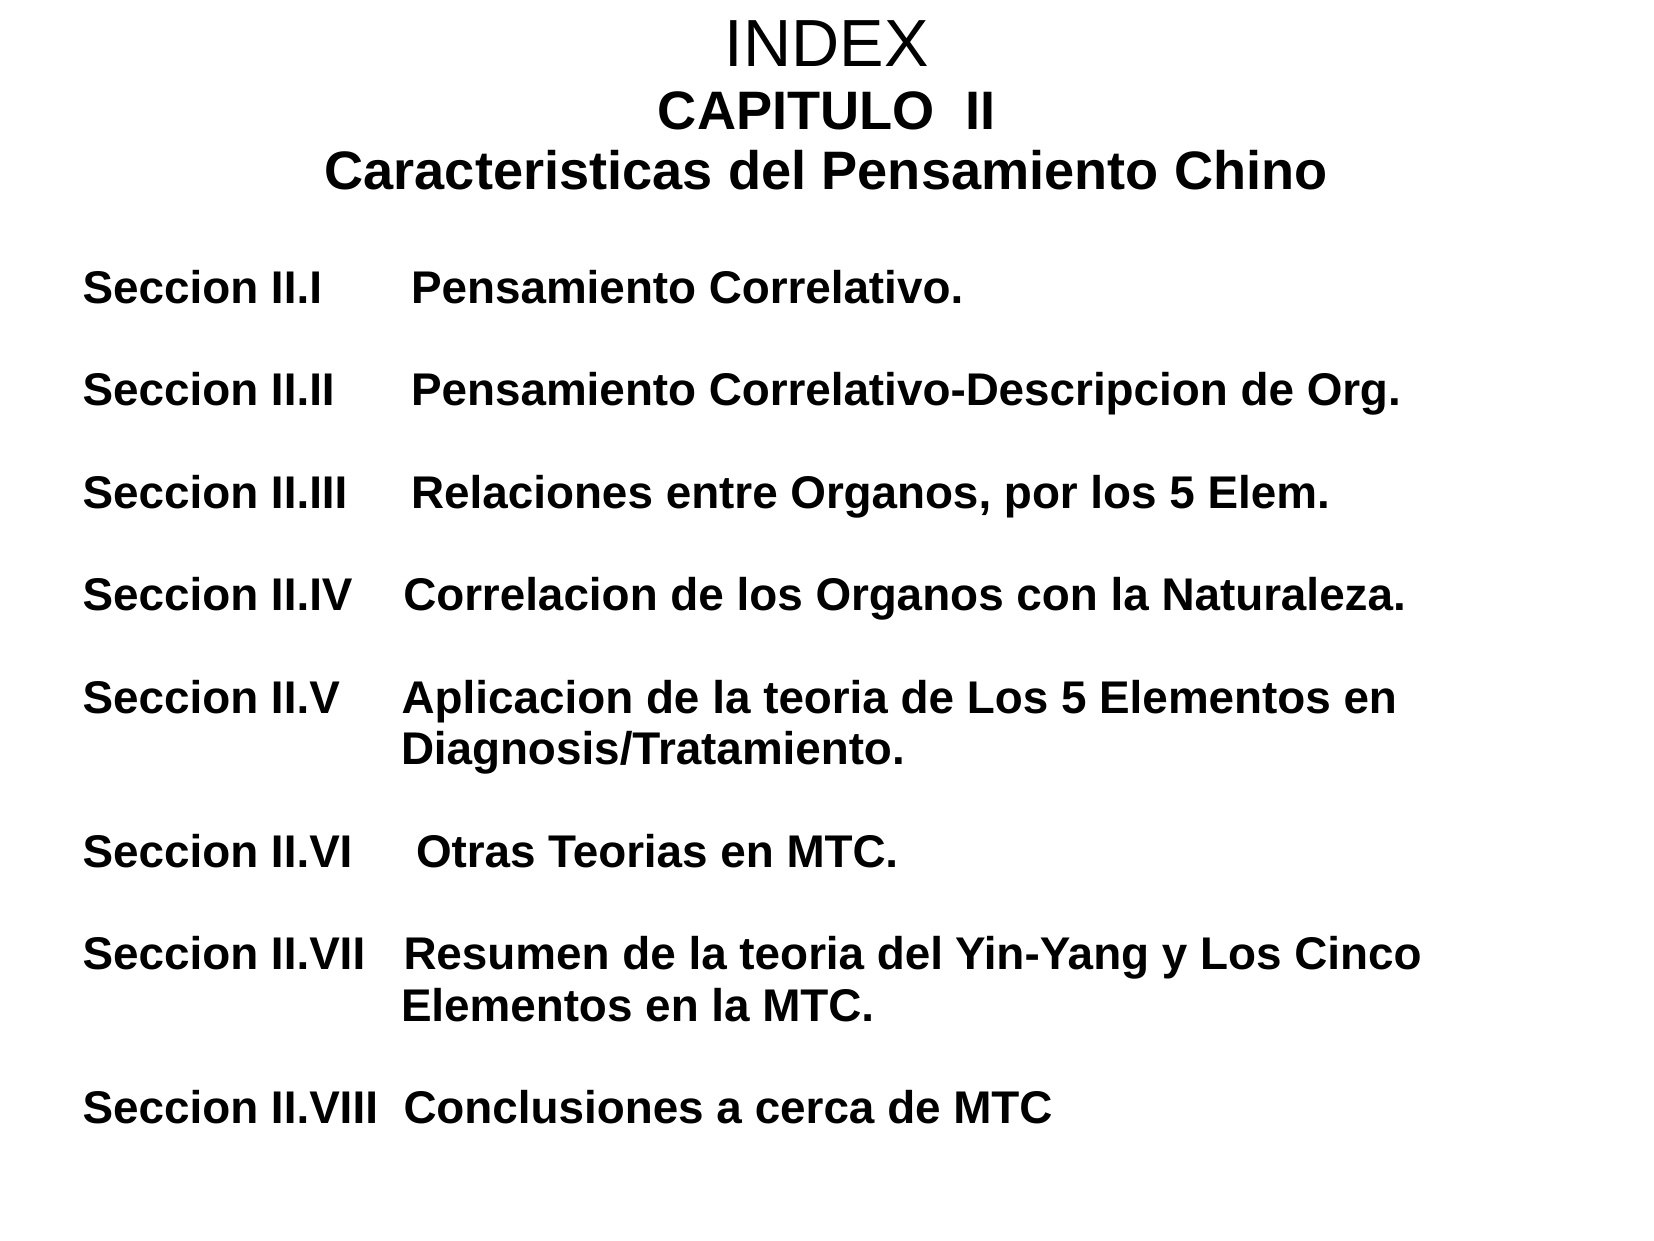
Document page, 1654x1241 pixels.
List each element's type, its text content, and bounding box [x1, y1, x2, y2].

text_box INDEX CAPITULO II Caracteristicas del Pensamiento Chino Seccion II.I Pensamiento Correlativo. Seccion II.II Pensamiento Correlativo-Descripcion de Org. Seccion II.III Relaciones entre Organos, por los 5 Elem. Seccion II.IV Correlacion de los Organos con la Naturaleza. Seccion II.V Aplicacion de la teoria de Los 5 Elementos en Diagnosis/Tratamiento. Seccion II.VI Otras Teorias en MTC. Seccion II.VII Resumen de la teoria del Yin-Yang y Los Cinco Elementos en la MTC. Seccion II.VIII Conclusiones a cerca de MTC [82, 0, 1571, 1241]
